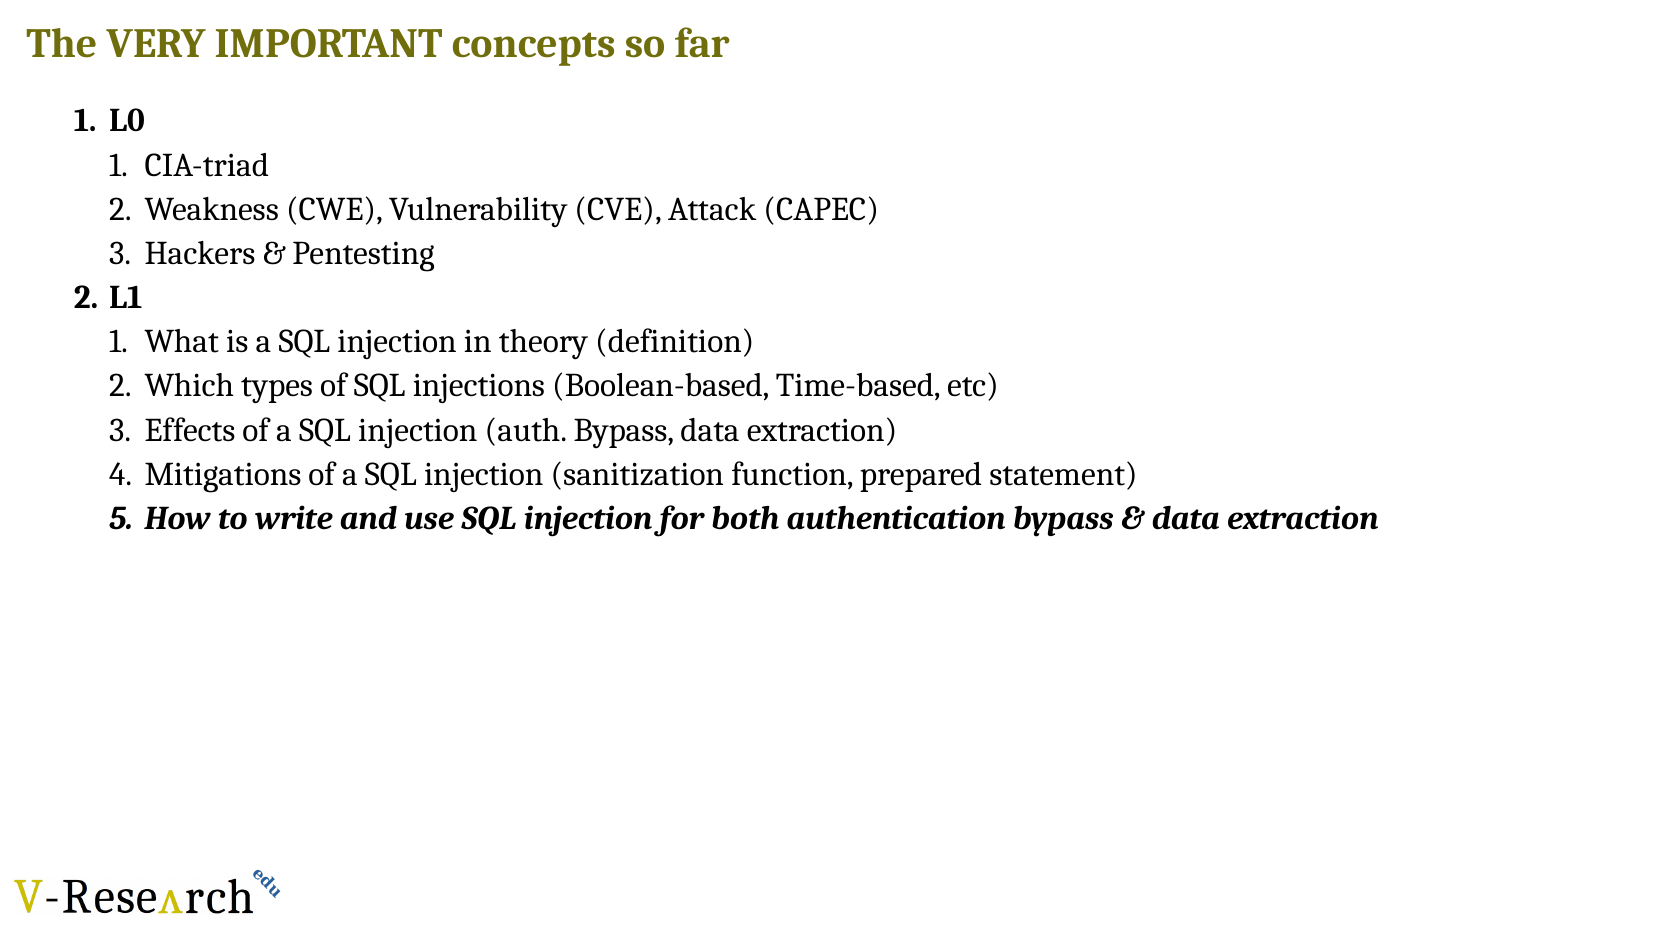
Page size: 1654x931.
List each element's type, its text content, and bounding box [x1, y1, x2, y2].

text_box edu [222, 847, 333, 931]
picture [11, 876, 255, 916]
text_box The VERY IMPORTANT concepts so far [11, 12, 1193, 77]
text_box L0 CIA-triad Weakness (CWE), Vulnerability (CVE), Attack (CAPEC) Hackers & Pentesting L1 What is a SQL injection in theory (definition) Which types of SQL injections (Boolean-based, Time-based, etc) Effects of a SQL injection (auth. Bypass, data extraction) Mitigations of a SQL injection (sanitization function, prepared statement) How to write and use SQL injection for both authentication bypass & data extraction [59, 94, 1619, 781]
